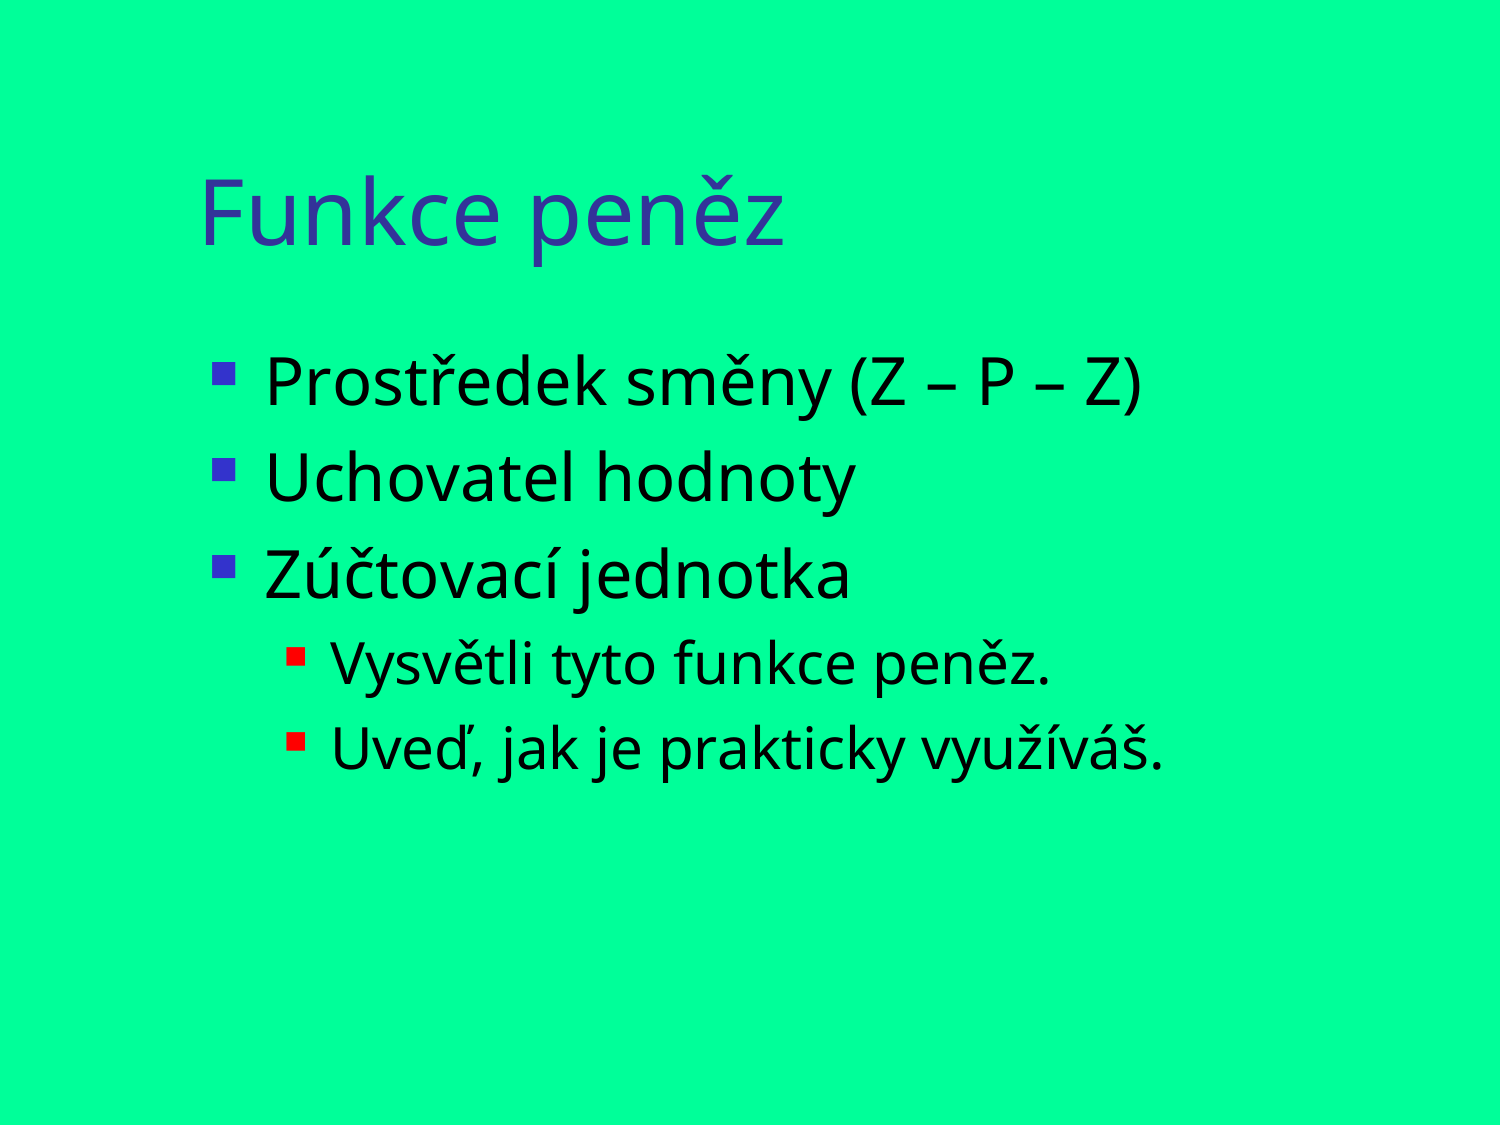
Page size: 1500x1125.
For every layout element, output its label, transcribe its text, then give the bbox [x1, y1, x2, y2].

list Prostředek směny (Z – P – Z) Uchovatel hodnoty Zúčtovací jednotka Vysvětli tyto funkce peněz. Uveď, jak je prakticky využíváš. [193, 331, 1469, 1007]
title Funkce peněz [183, 30, 1462, 272]
